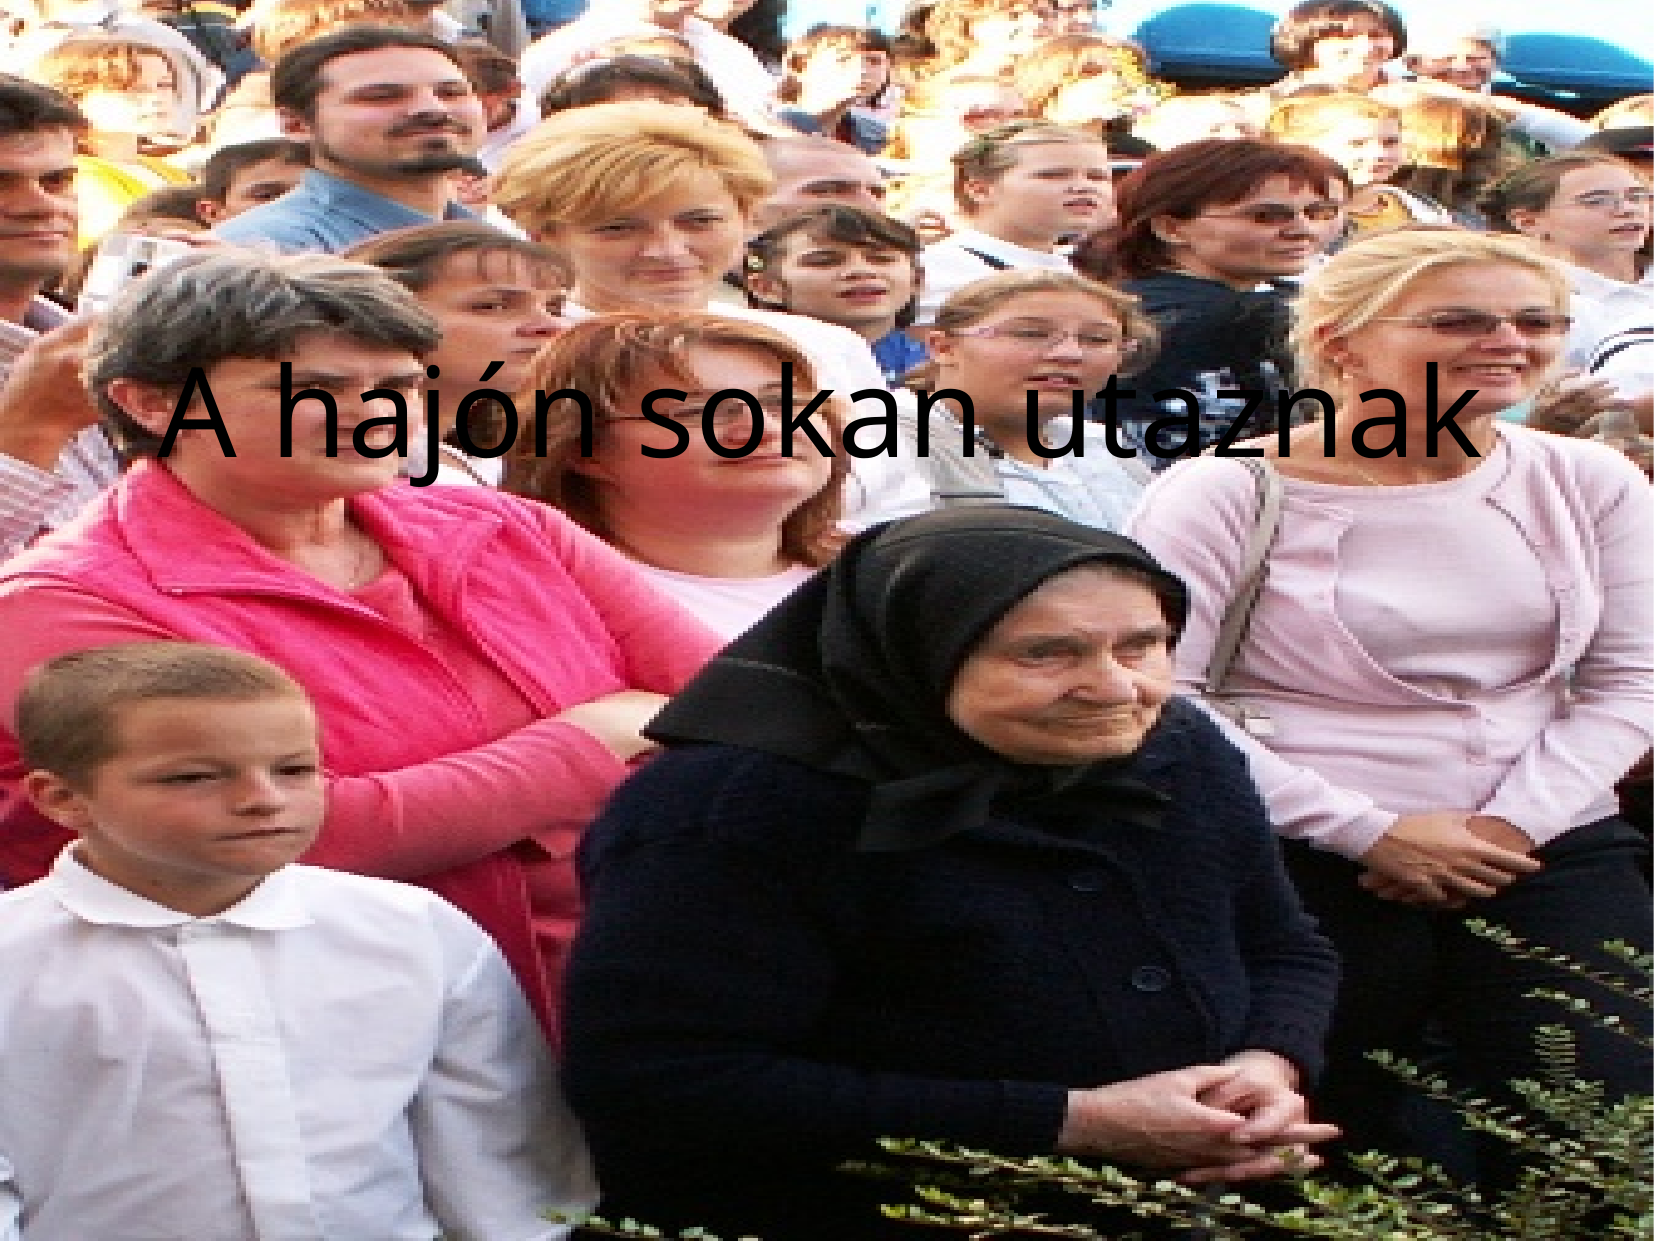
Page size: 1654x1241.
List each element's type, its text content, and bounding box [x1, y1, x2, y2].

picture [0, 0, 1654, 1241]
subtitle A hajón sokan utaznak [76, 0, 1565, 819]
